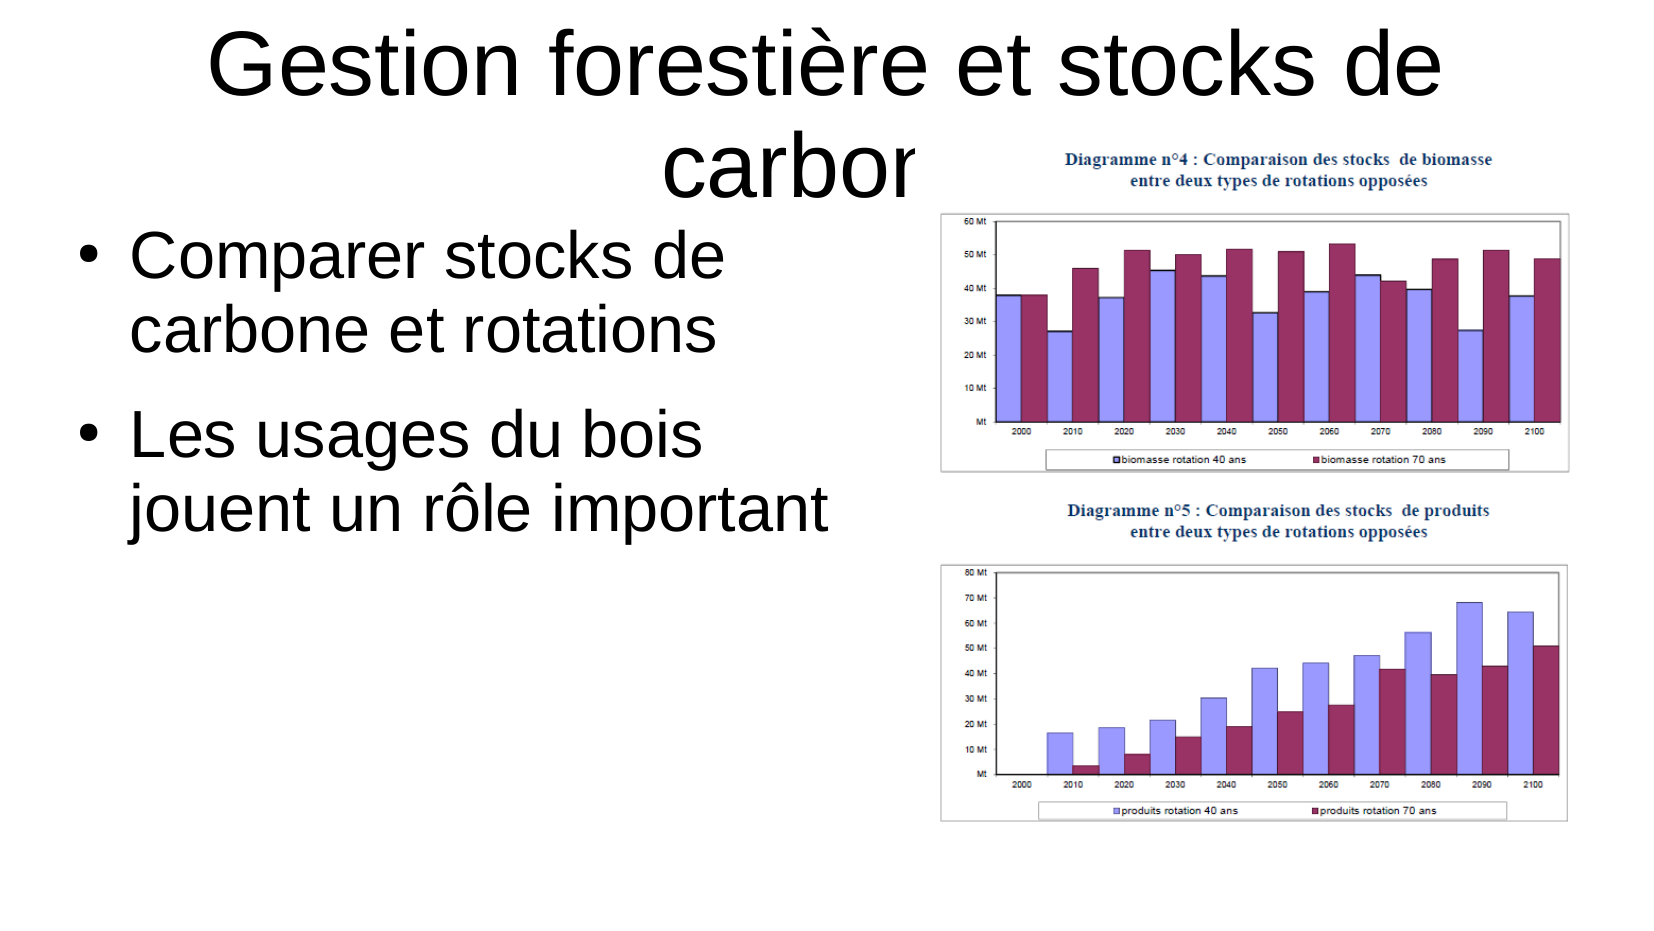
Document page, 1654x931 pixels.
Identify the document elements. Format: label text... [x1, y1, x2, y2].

title Gestion forestière et stocks de carbone [82, 12, 1571, 218]
picture [915, 147, 1588, 829]
list Comparer stocks de carbone et rotations Les usages du bois jouent un rôle important [59, 217, 857, 758]
